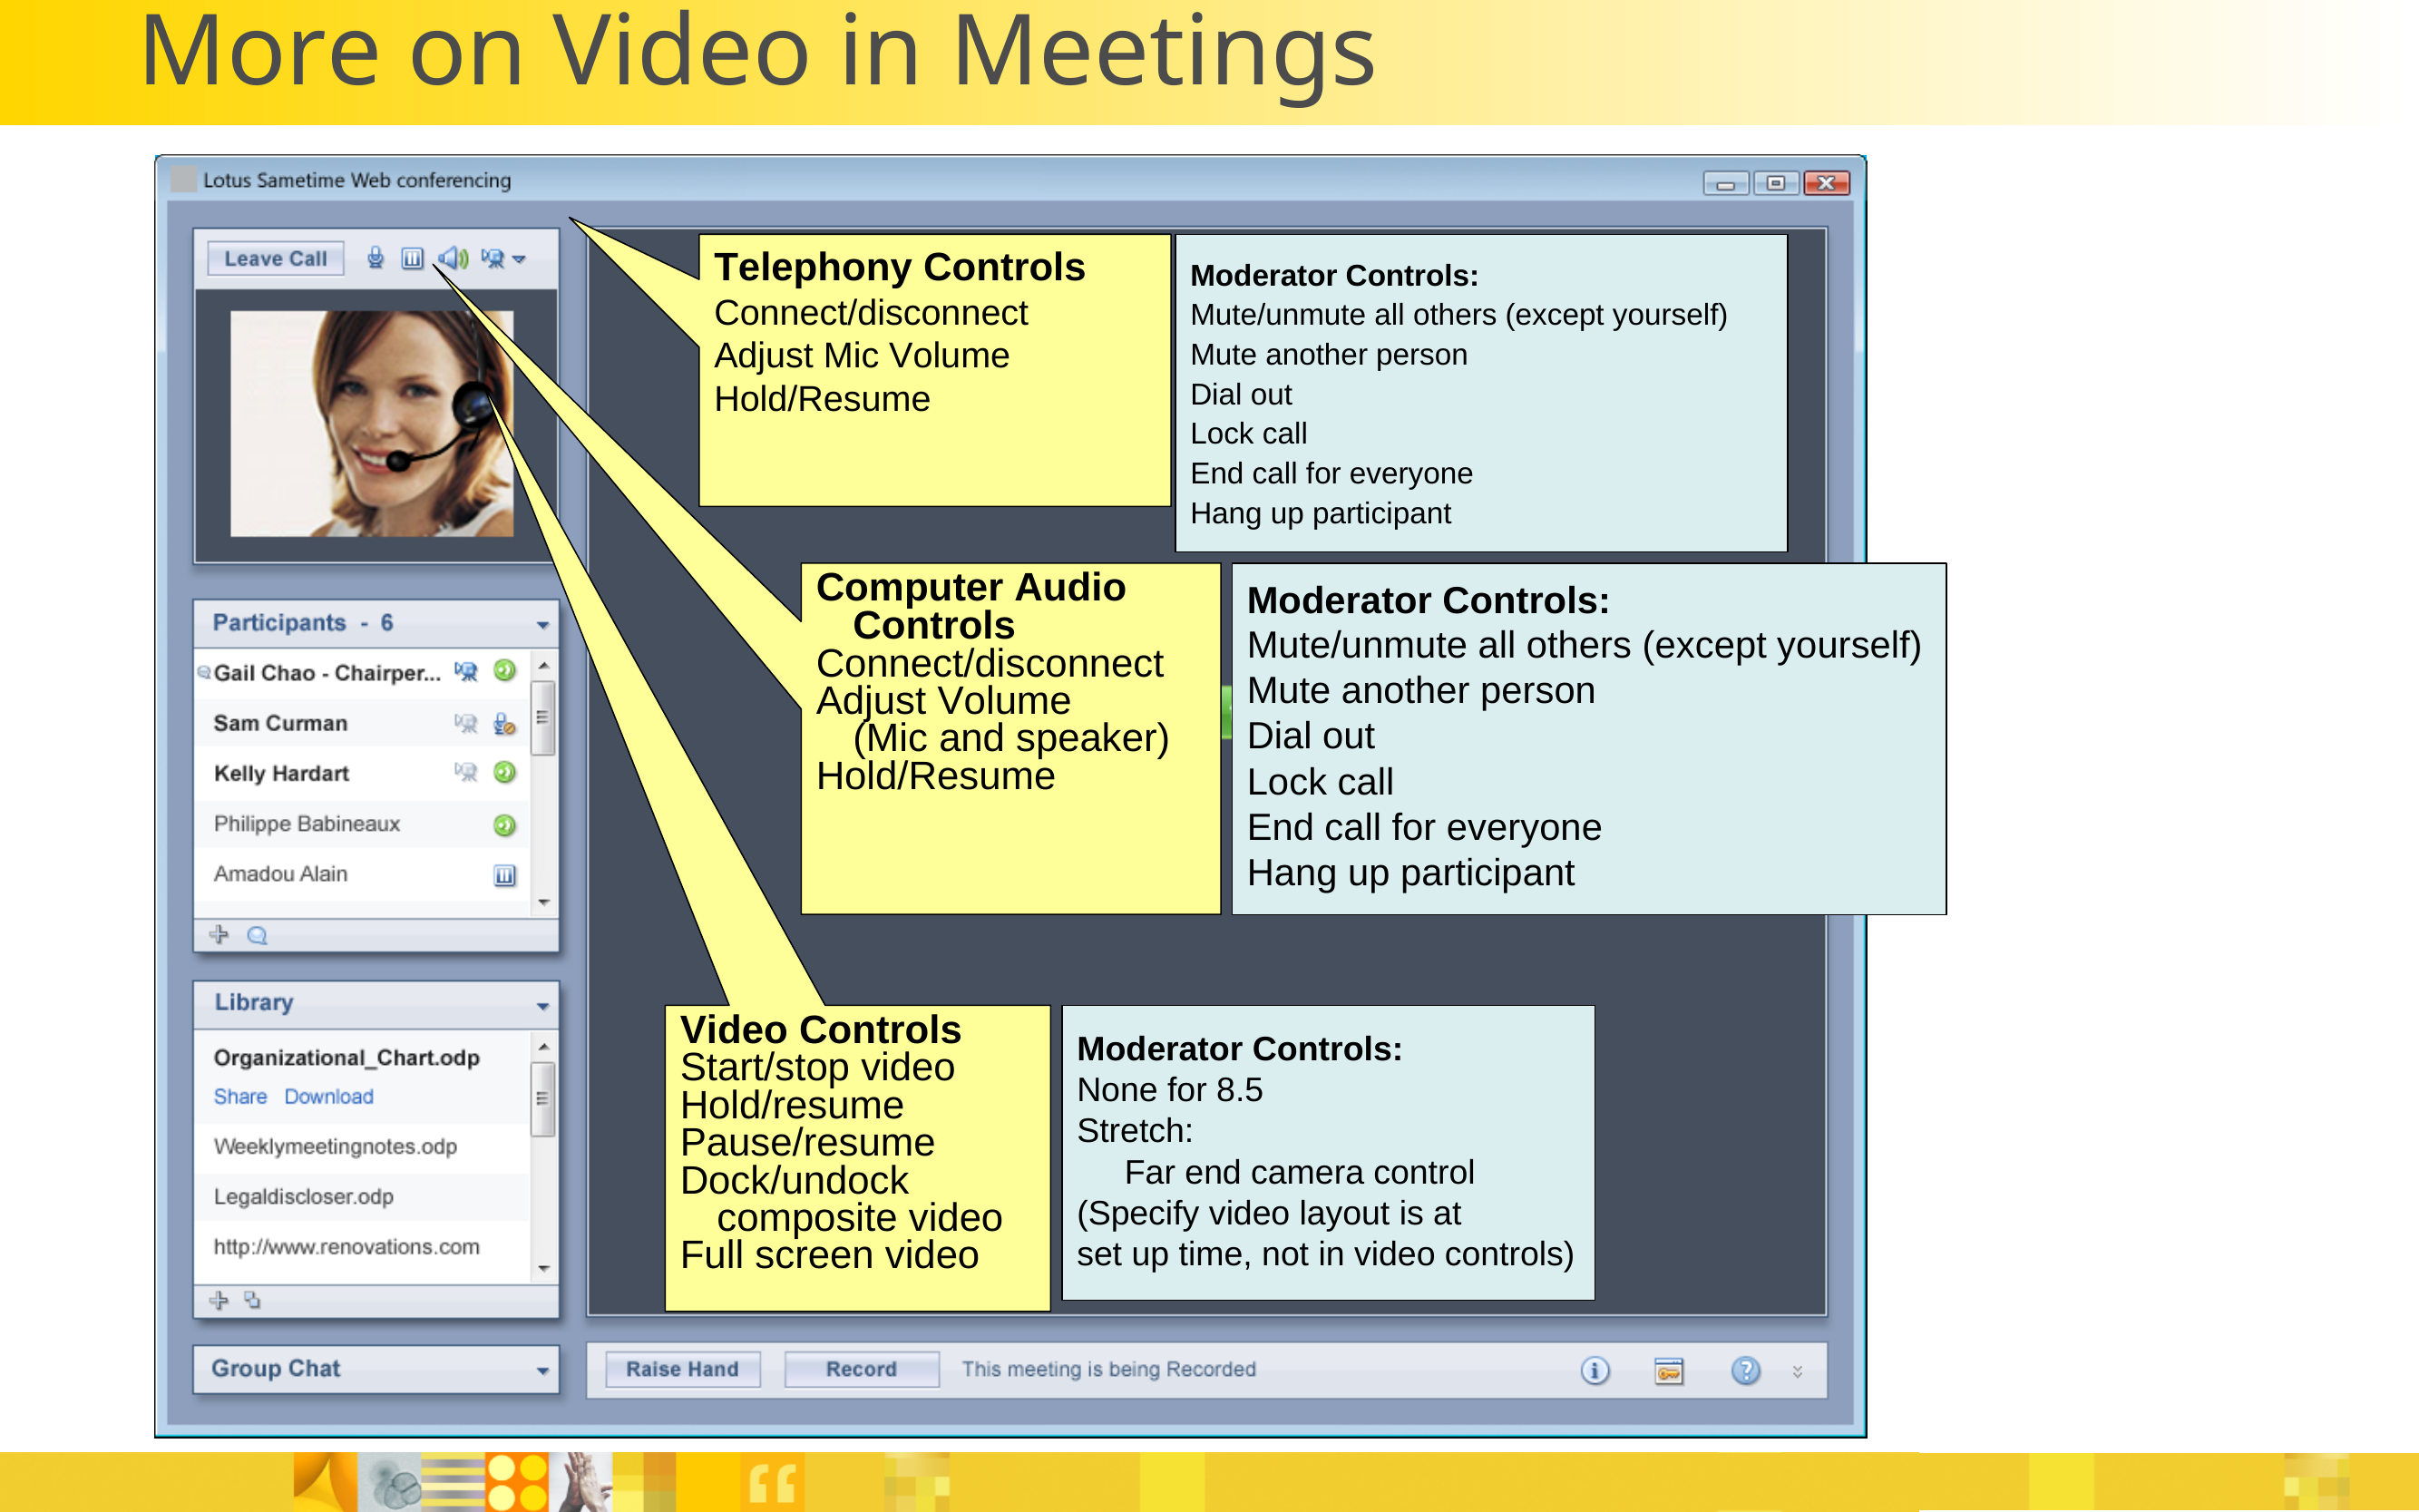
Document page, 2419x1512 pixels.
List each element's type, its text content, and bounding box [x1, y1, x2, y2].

text_box [0, 0, 2419, 125]
picture [0, 1452, 2419, 1512]
text_box Computer Audio Controls Connect/disconnect Adjust Volume (Mic and speaker) Hold/Resume [433, 264, 1222, 915]
picture [154, 154, 1868, 1439]
text_box Video Controls Start/stop video Hold/resume Pause/resume Dock/undock composite video Full screen video [482, 383, 1051, 1312]
text_box Telephony Controls Connect/disconnect Adjust Mic Volume Hold/Resume [569, 217, 1172, 507]
text_box Moderator Controls: Mute/unmute all others (except yourself) Mute another person Dial out Lock call End call for everyone Hang up participant [1232, 562, 1946, 915]
title More on Video in Meetings [137, 2, 2315, 127]
text_box Moderator Controls: None for 8.5 Stretch: Far end camera control (Specify video layout is at set up time, not in video controls) [1061, 1005, 1595, 1301]
text_box Moderator Controls: Mute/unmute all others (except yourself) Mute another person Dial out Lock call End call for everyone Hang up participant [1175, 234, 1788, 552]
